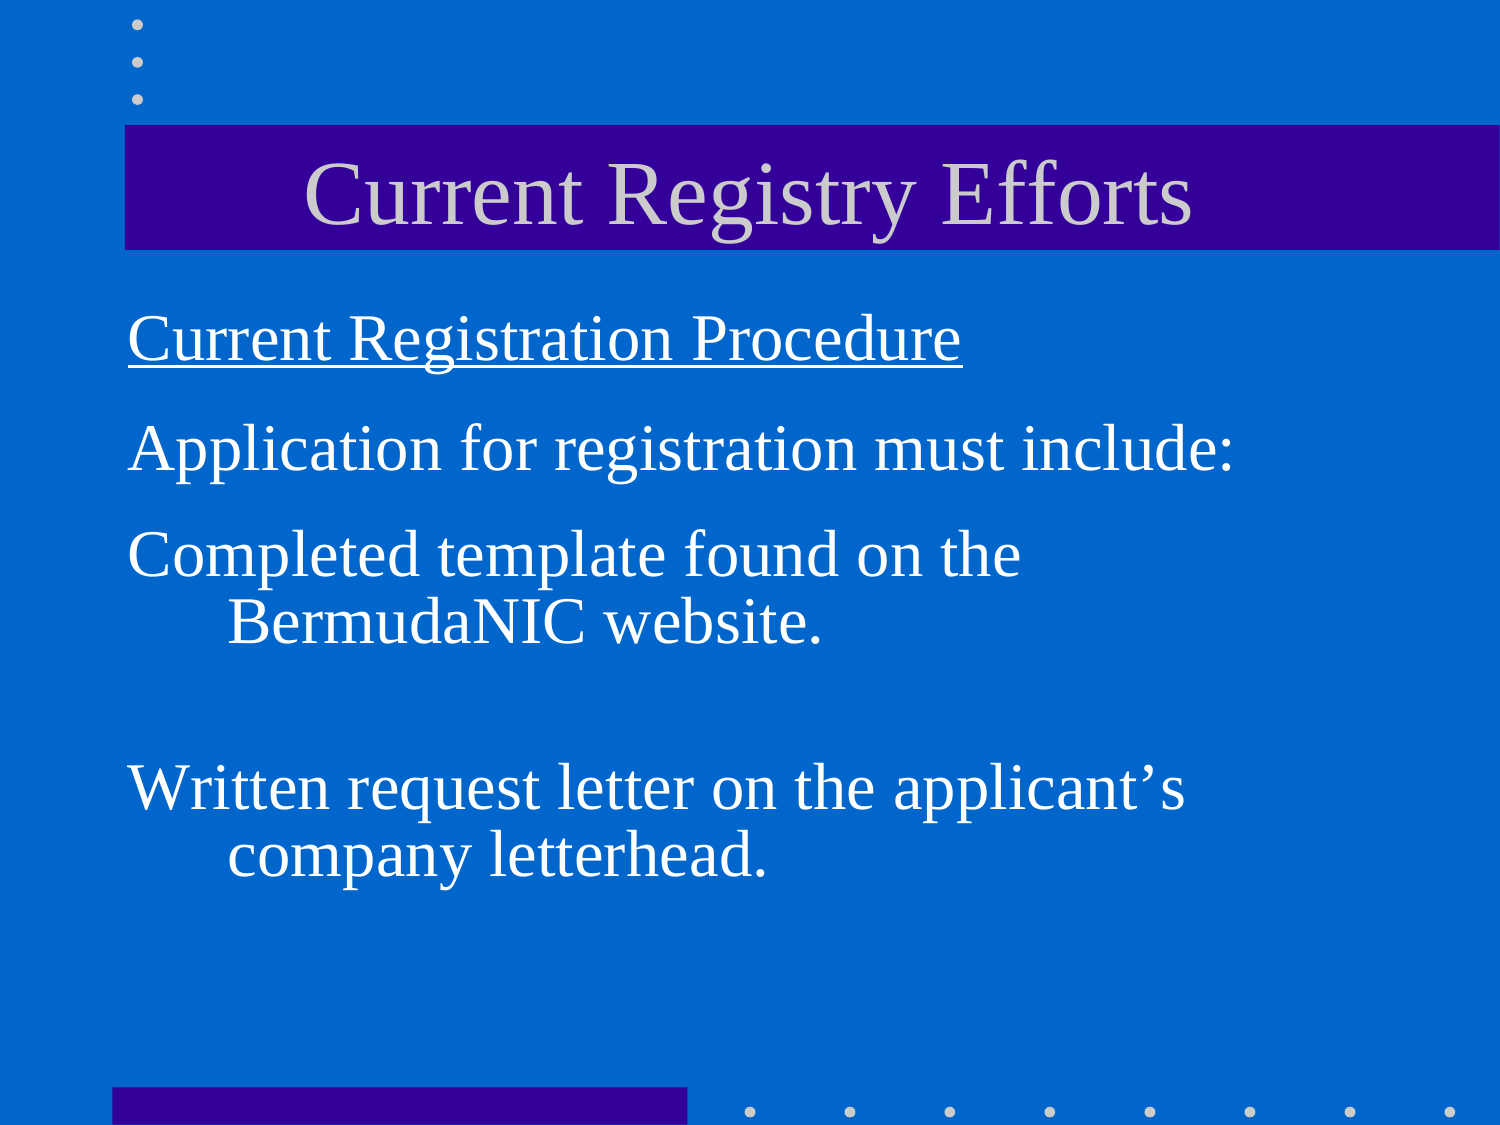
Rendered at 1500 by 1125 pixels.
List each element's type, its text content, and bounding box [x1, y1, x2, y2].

list Current Registration Procedure Application for registration must include: Completed template found on the BermudaNIC website. Written request letter on the applicant’s company letterhead. [112, 299, 1388, 1027]
title Current Registry Efforts [112, 99, 1388, 288]
